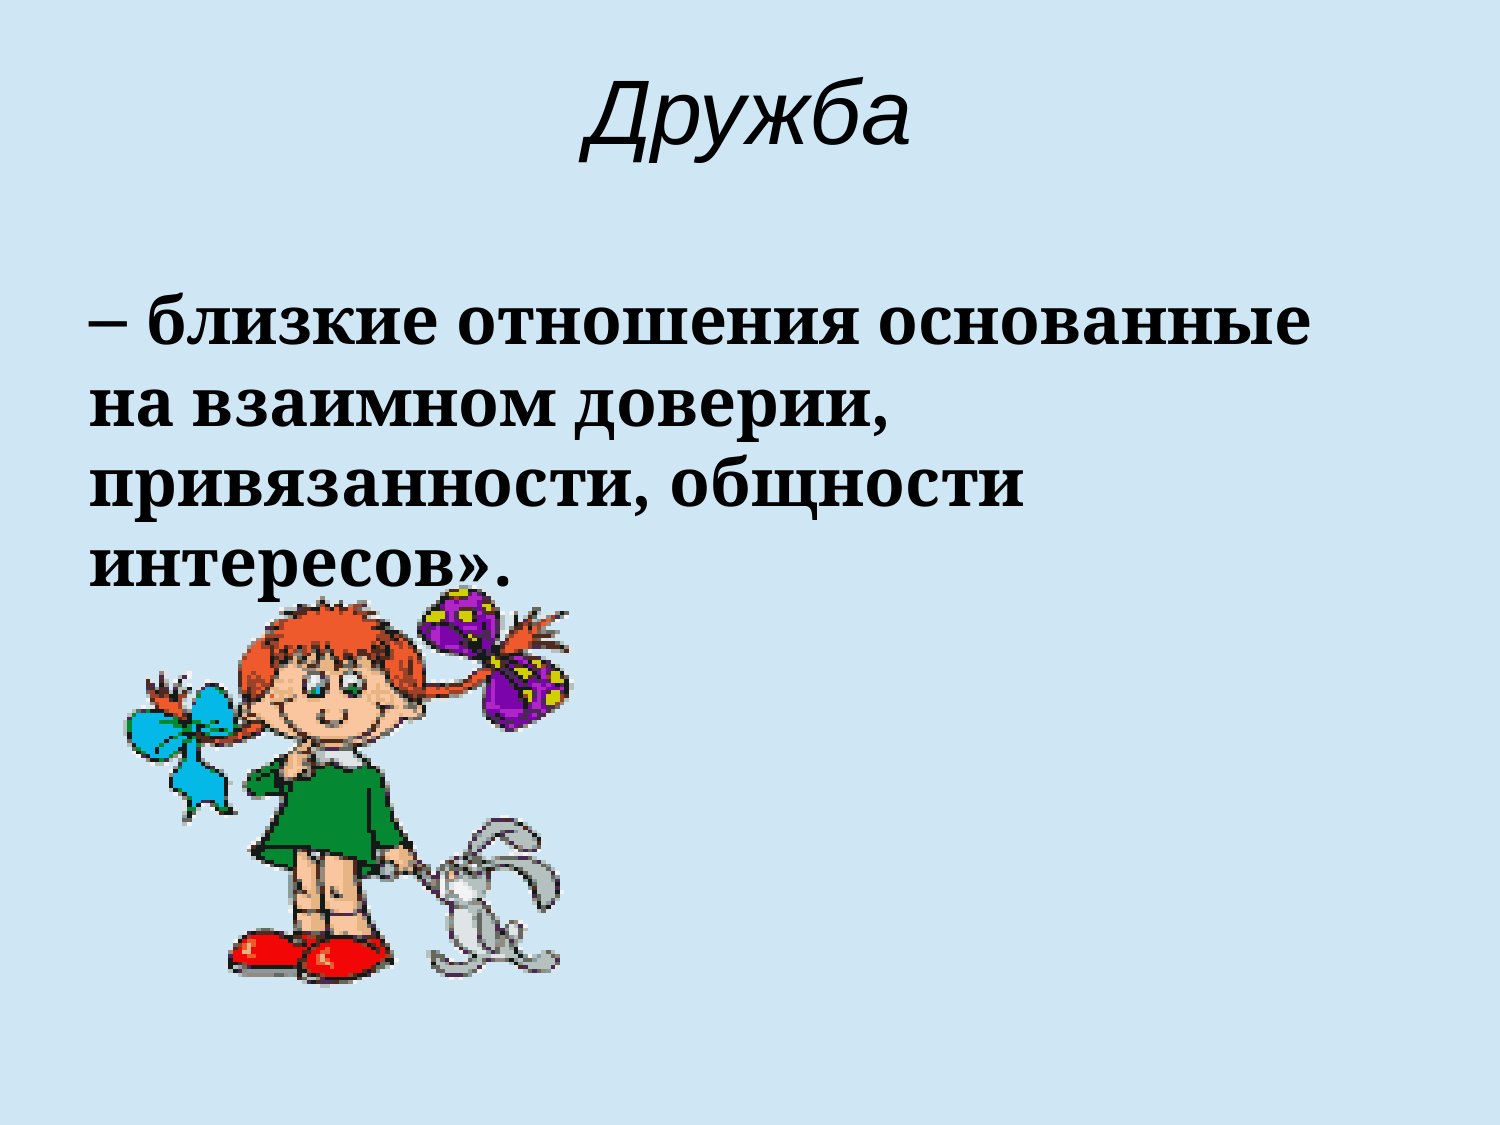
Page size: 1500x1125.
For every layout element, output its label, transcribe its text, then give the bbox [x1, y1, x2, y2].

title Дружба [75, 45, 1425, 233]
list – близкие отношения основанные на взаимном доверии, привязанности, общности интересов». [75, 262, 1425, 586]
picture [123, 574, 588, 996]
